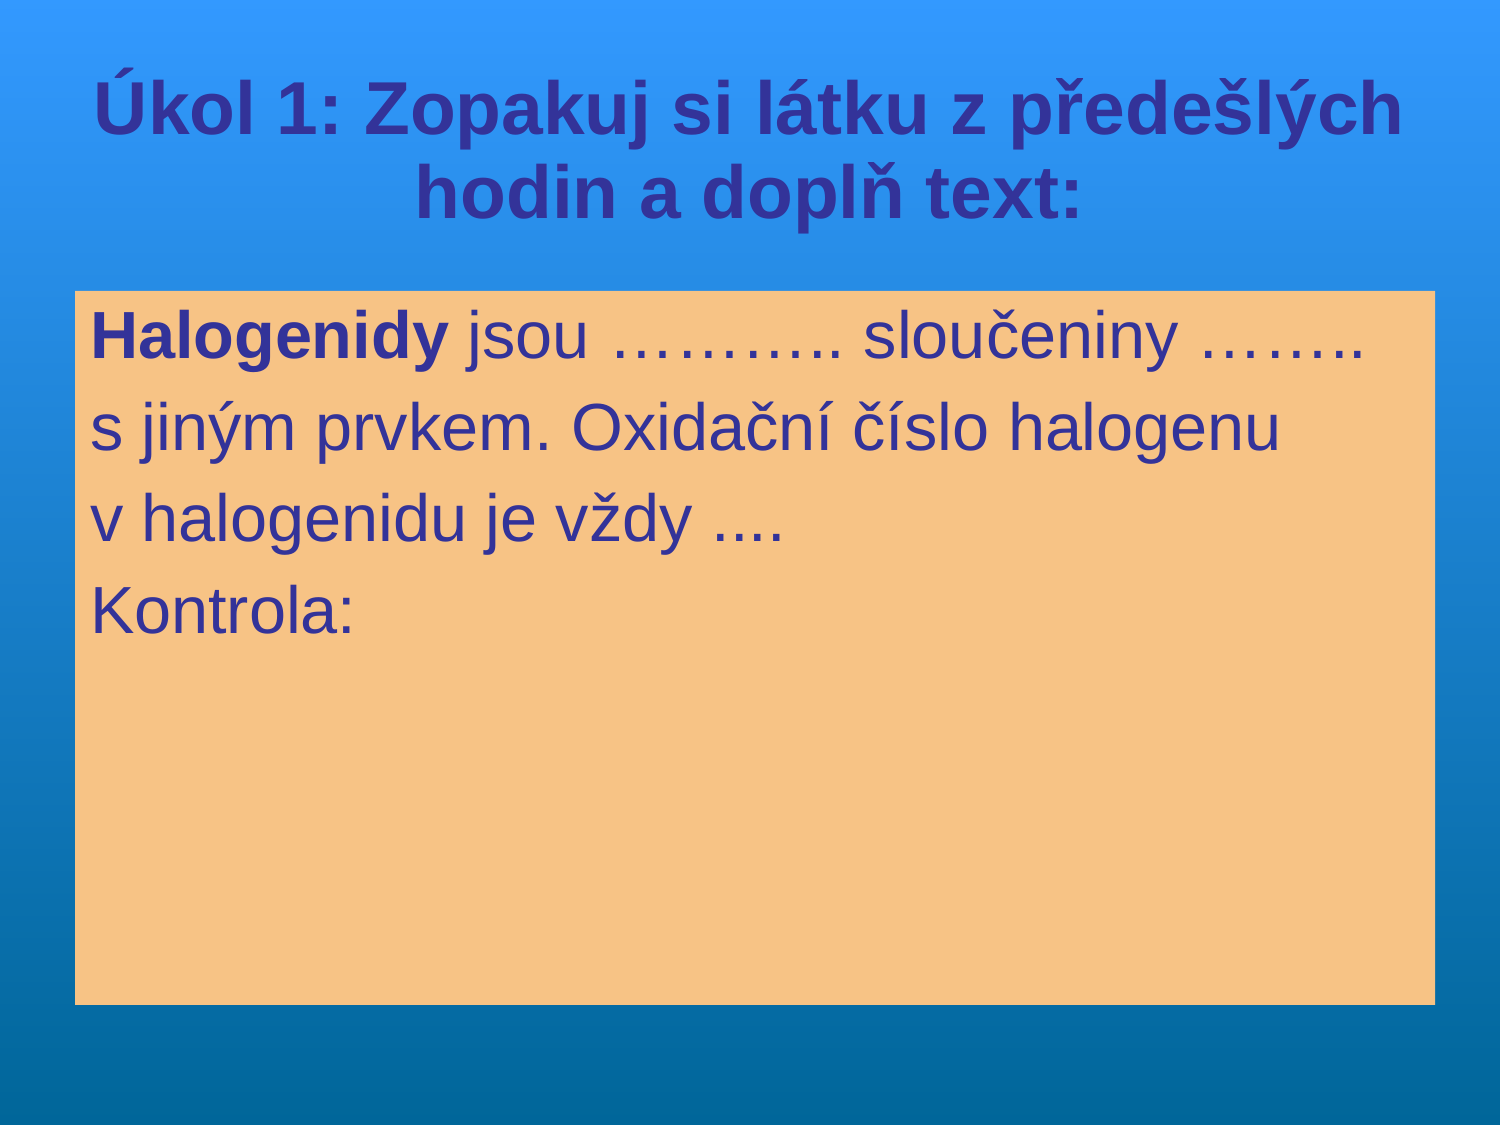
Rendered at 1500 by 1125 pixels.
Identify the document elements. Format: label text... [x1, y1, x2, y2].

title Úkol 1: Zopakuj si látku z předešlých hodin a doplň text: [75, 45, 1426, 256]
list Halogenidy jsou ……….. sloučeniny …….. s jiným prvkem. Oxidační číslo halogenu v halogenidu je vždy .... Kontrola: Halogenidy jsou dvouprvkové sloučeniny halogenu s jiným prvkem. Oxidační číslo halogenu v halogenidu je vždy -I. [75, 290, 1436, 1005]
